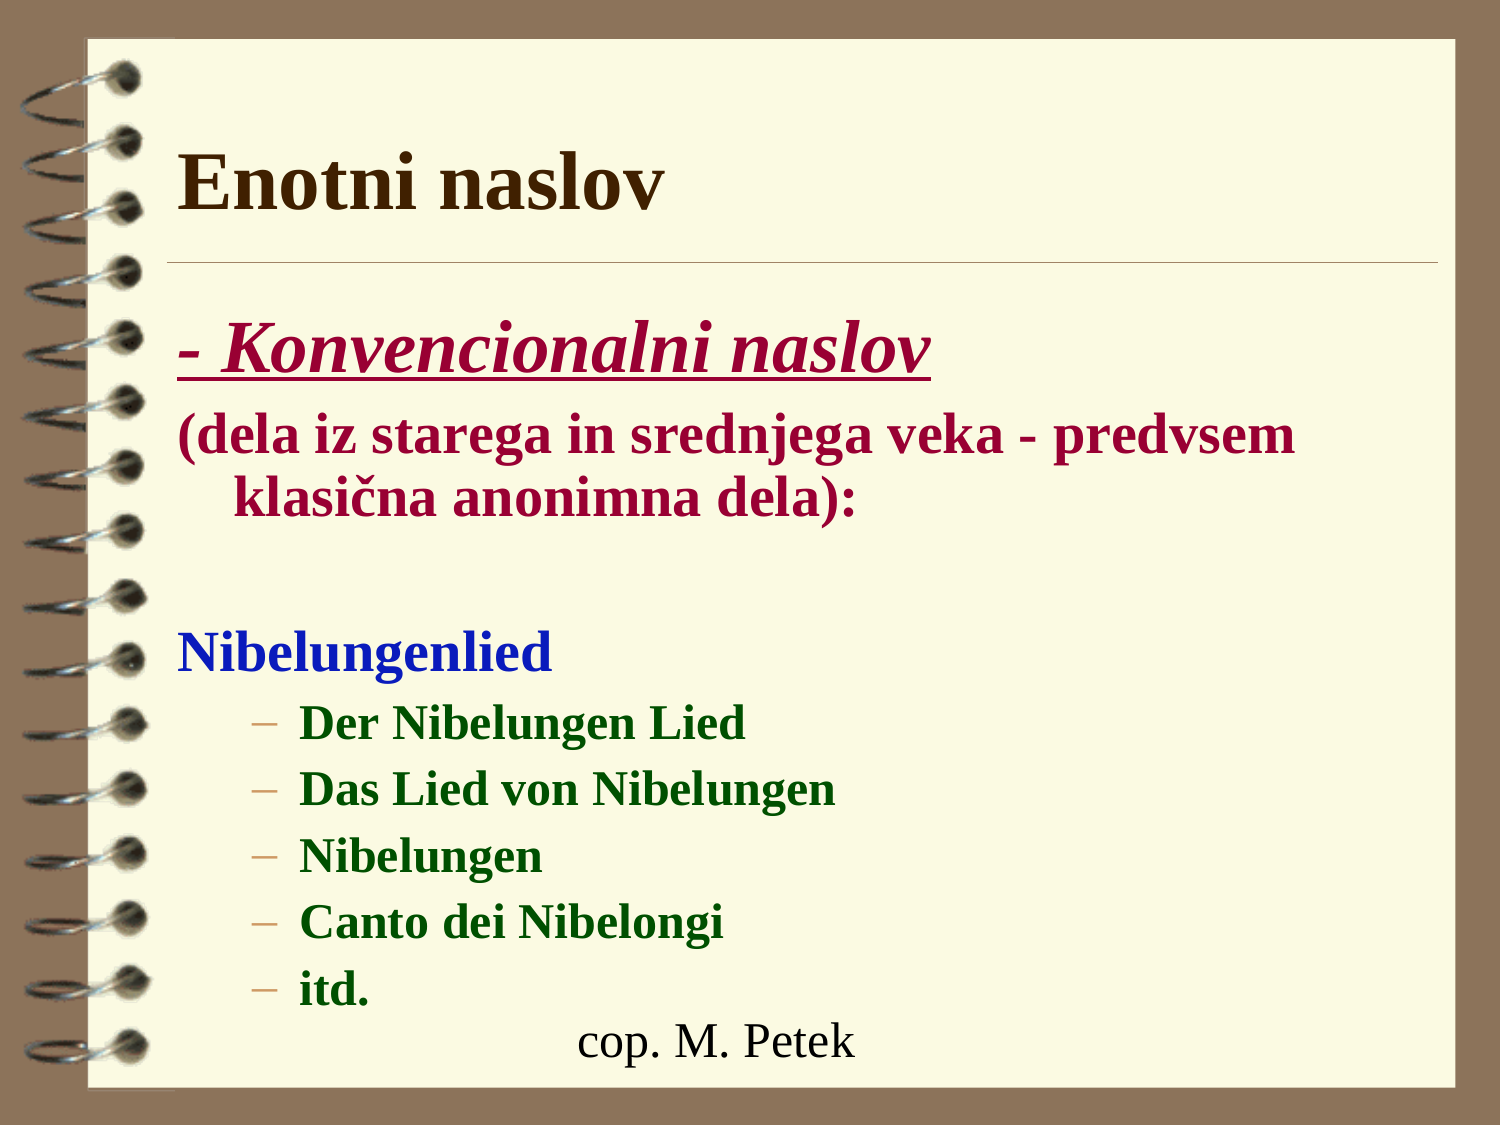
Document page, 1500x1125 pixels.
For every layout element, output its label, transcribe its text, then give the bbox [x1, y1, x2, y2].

text_box Enotni naslov [162, 118, 1438, 235]
title [225, 0, 1500, 79]
list - Konvencionalni naslov (dela iz starega in srednjega veka - predvsem klasična anonimna dela): Nibelungenlied Der Nibelungen Lied Das Lied von Nibelungen Nibelungen Canto dei Nibelongi itd. [162, 299, 1438, 1125]
picture [0, 0, 175, 1125]
